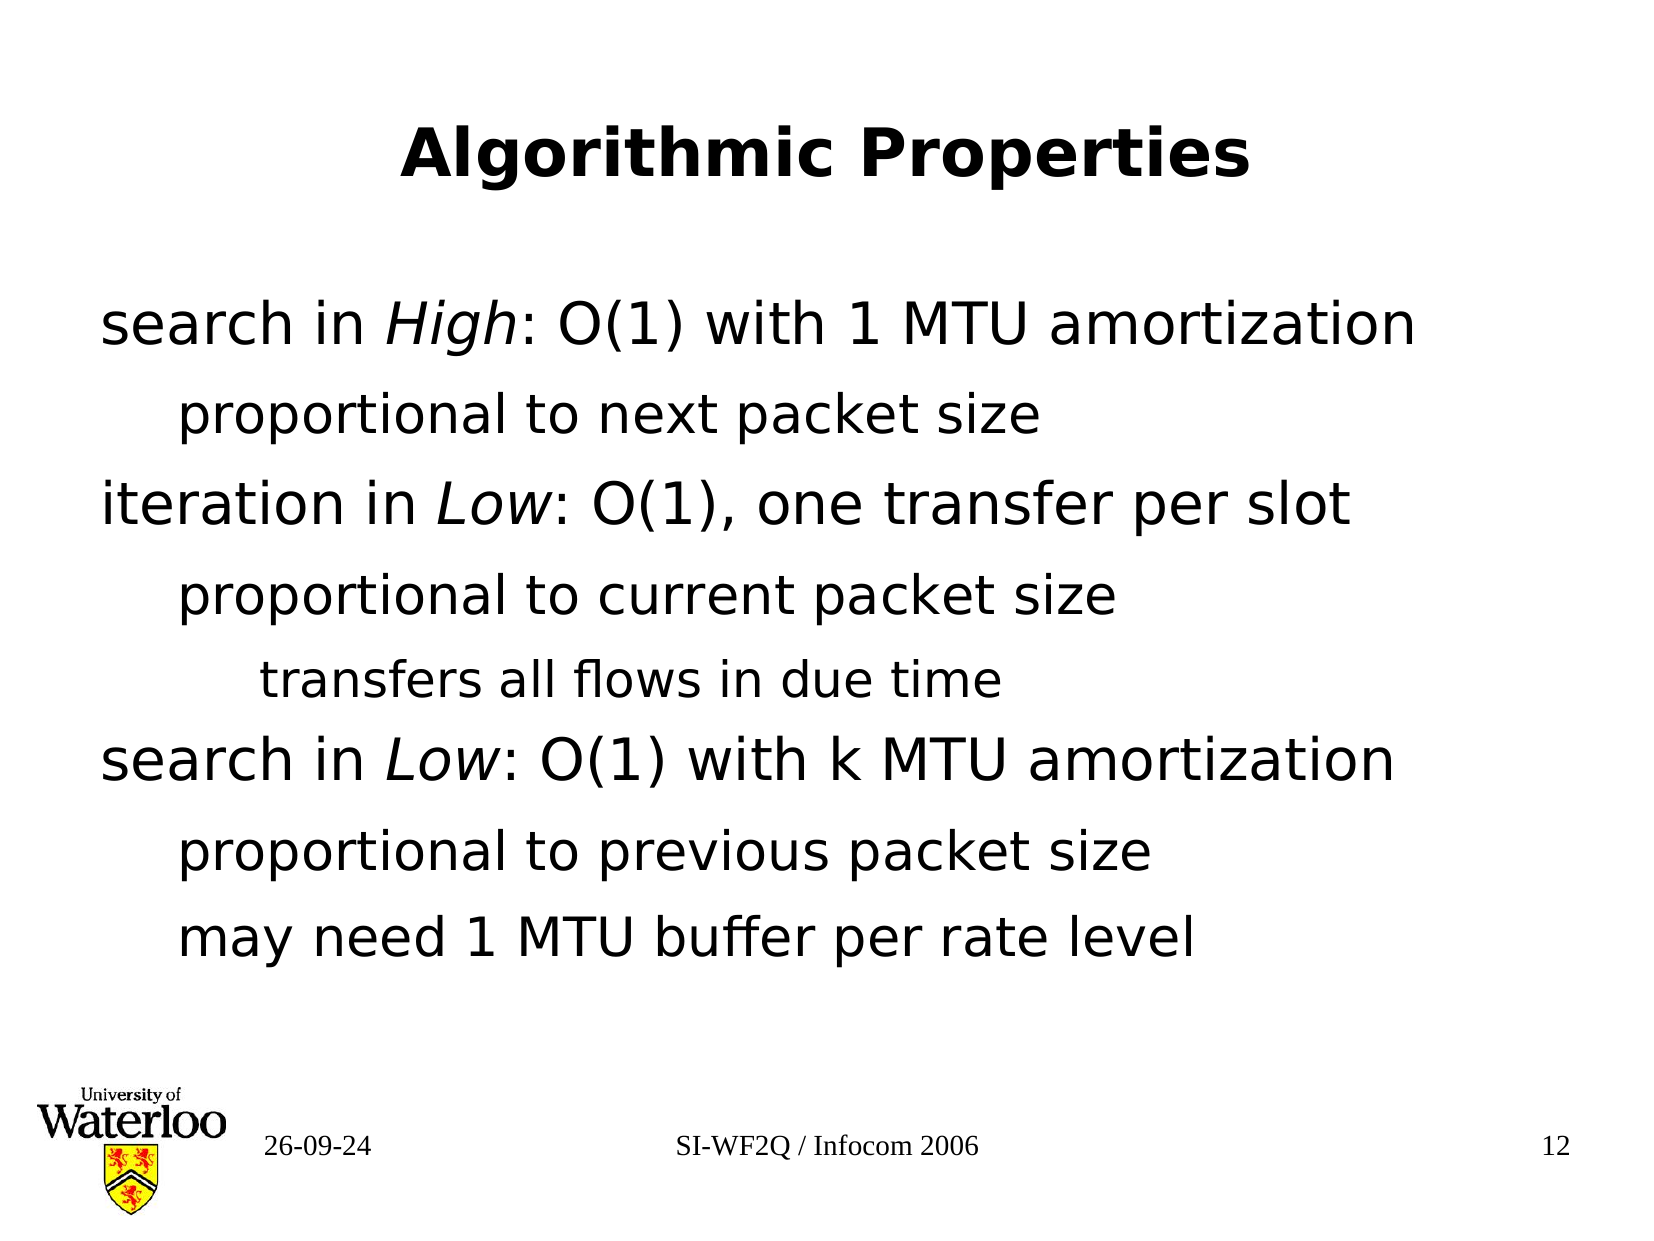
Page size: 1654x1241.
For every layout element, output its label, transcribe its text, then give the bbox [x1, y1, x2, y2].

list search in High: O(1) with 1 MTU amortization proportional to next packet size iteration in Low: O(1), one transfer per slot proportional to current packet size transfers all flows in due time search in Low: O(1) with k MTU amortization proportional to previous packet size may need 1 MTU buffer per rate level [82, 290, 1571, 1109]
picture [37, 1087, 226, 1216]
title Algorithmic Properties [82, 49, 1571, 257]
